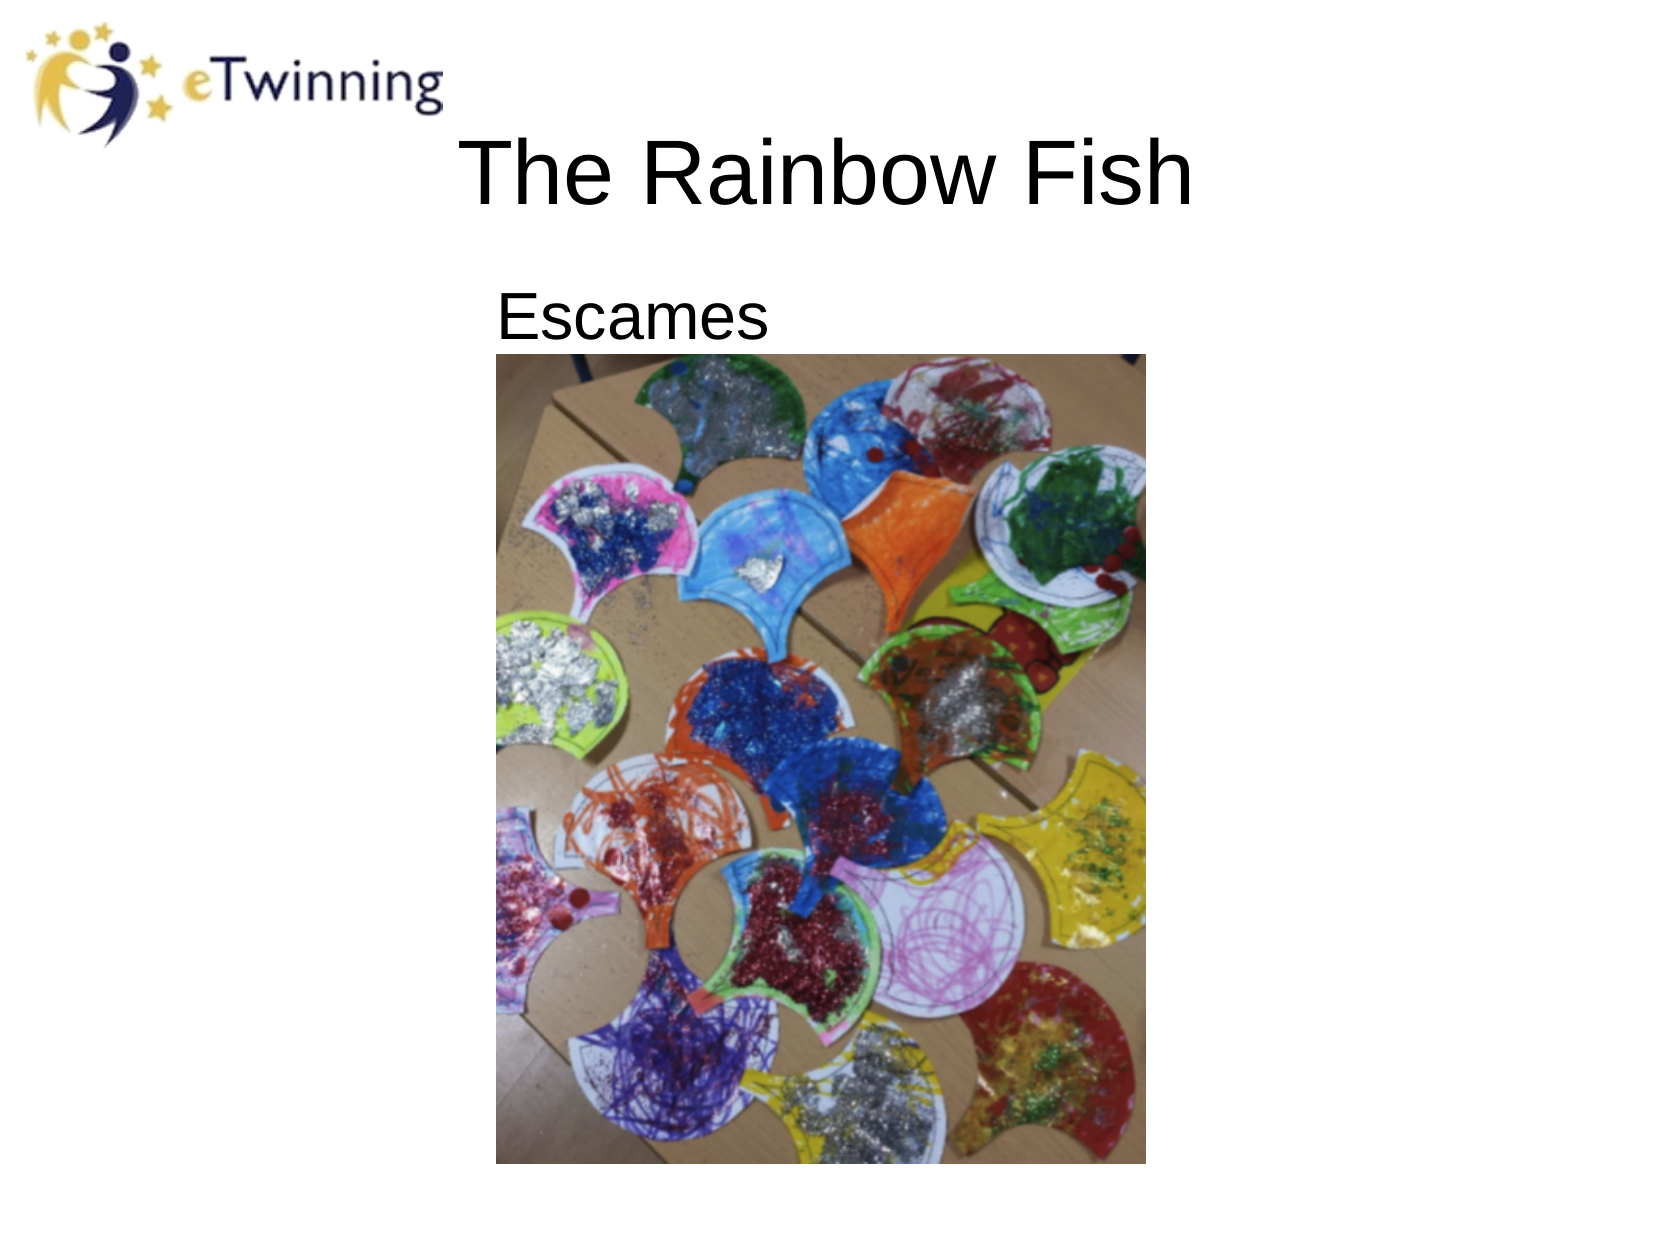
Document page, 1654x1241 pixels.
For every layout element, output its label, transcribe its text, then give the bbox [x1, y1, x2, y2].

picture [496, 354, 1146, 1165]
picture [26, 20, 443, 148]
title The Rainbow Fish [82, 88, 1571, 257]
subtitle Escames [496, 266, 886, 354]
